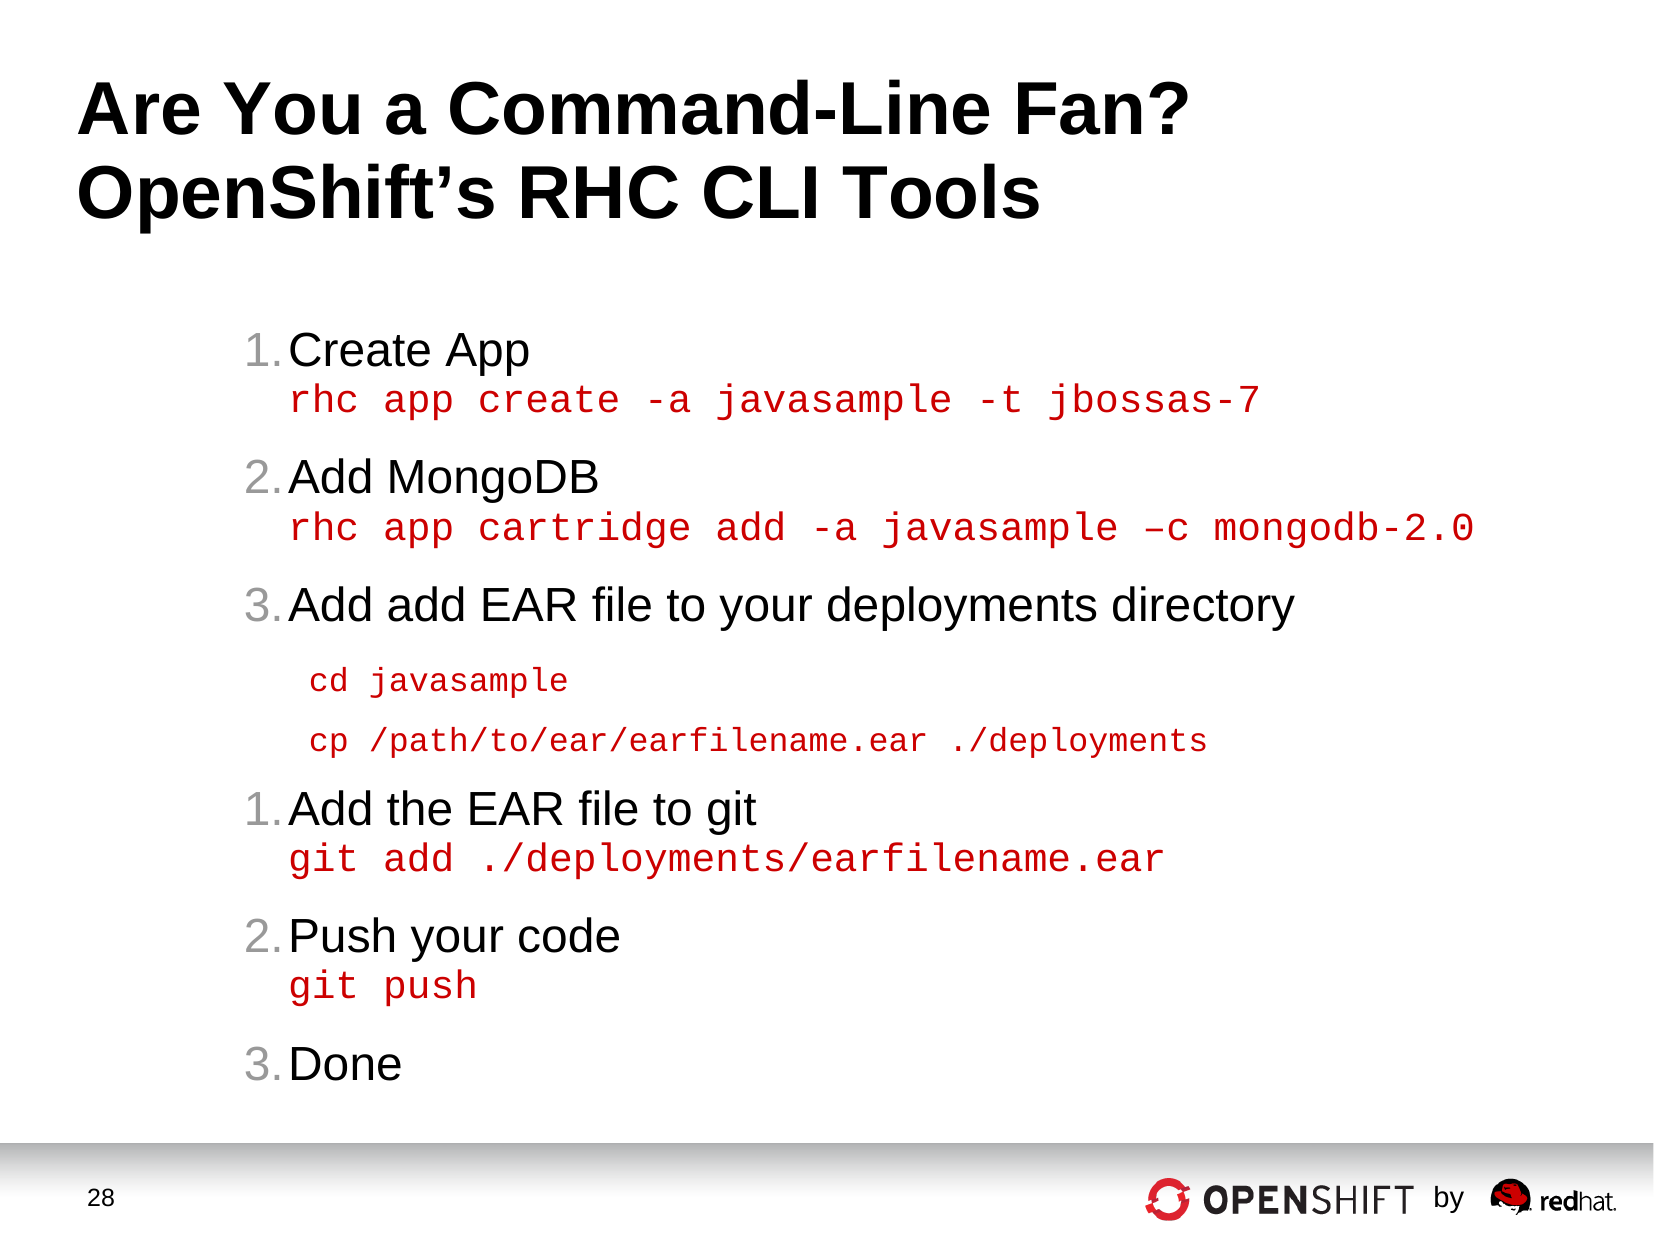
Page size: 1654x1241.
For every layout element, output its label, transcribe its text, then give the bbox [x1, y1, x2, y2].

picture [0, 1143, 1654, 1241]
title Are You a Command-Line Fan? OpenShift’s RHC CLI Tools [76, 57, 1565, 246]
list Create App rhc app create -a javasample -t jbossas-7 Add MongoDB rhc app cartridge add -a javasample –c mongodb-2.0 Add add EAR file to your deployments directory cd javasample cp /path/to/ear/earfilename.ear ./deployments Add the EAR file to git git add ./deployments/earfilename.ear Push your code git push Done [228, 320, 1524, 1135]
